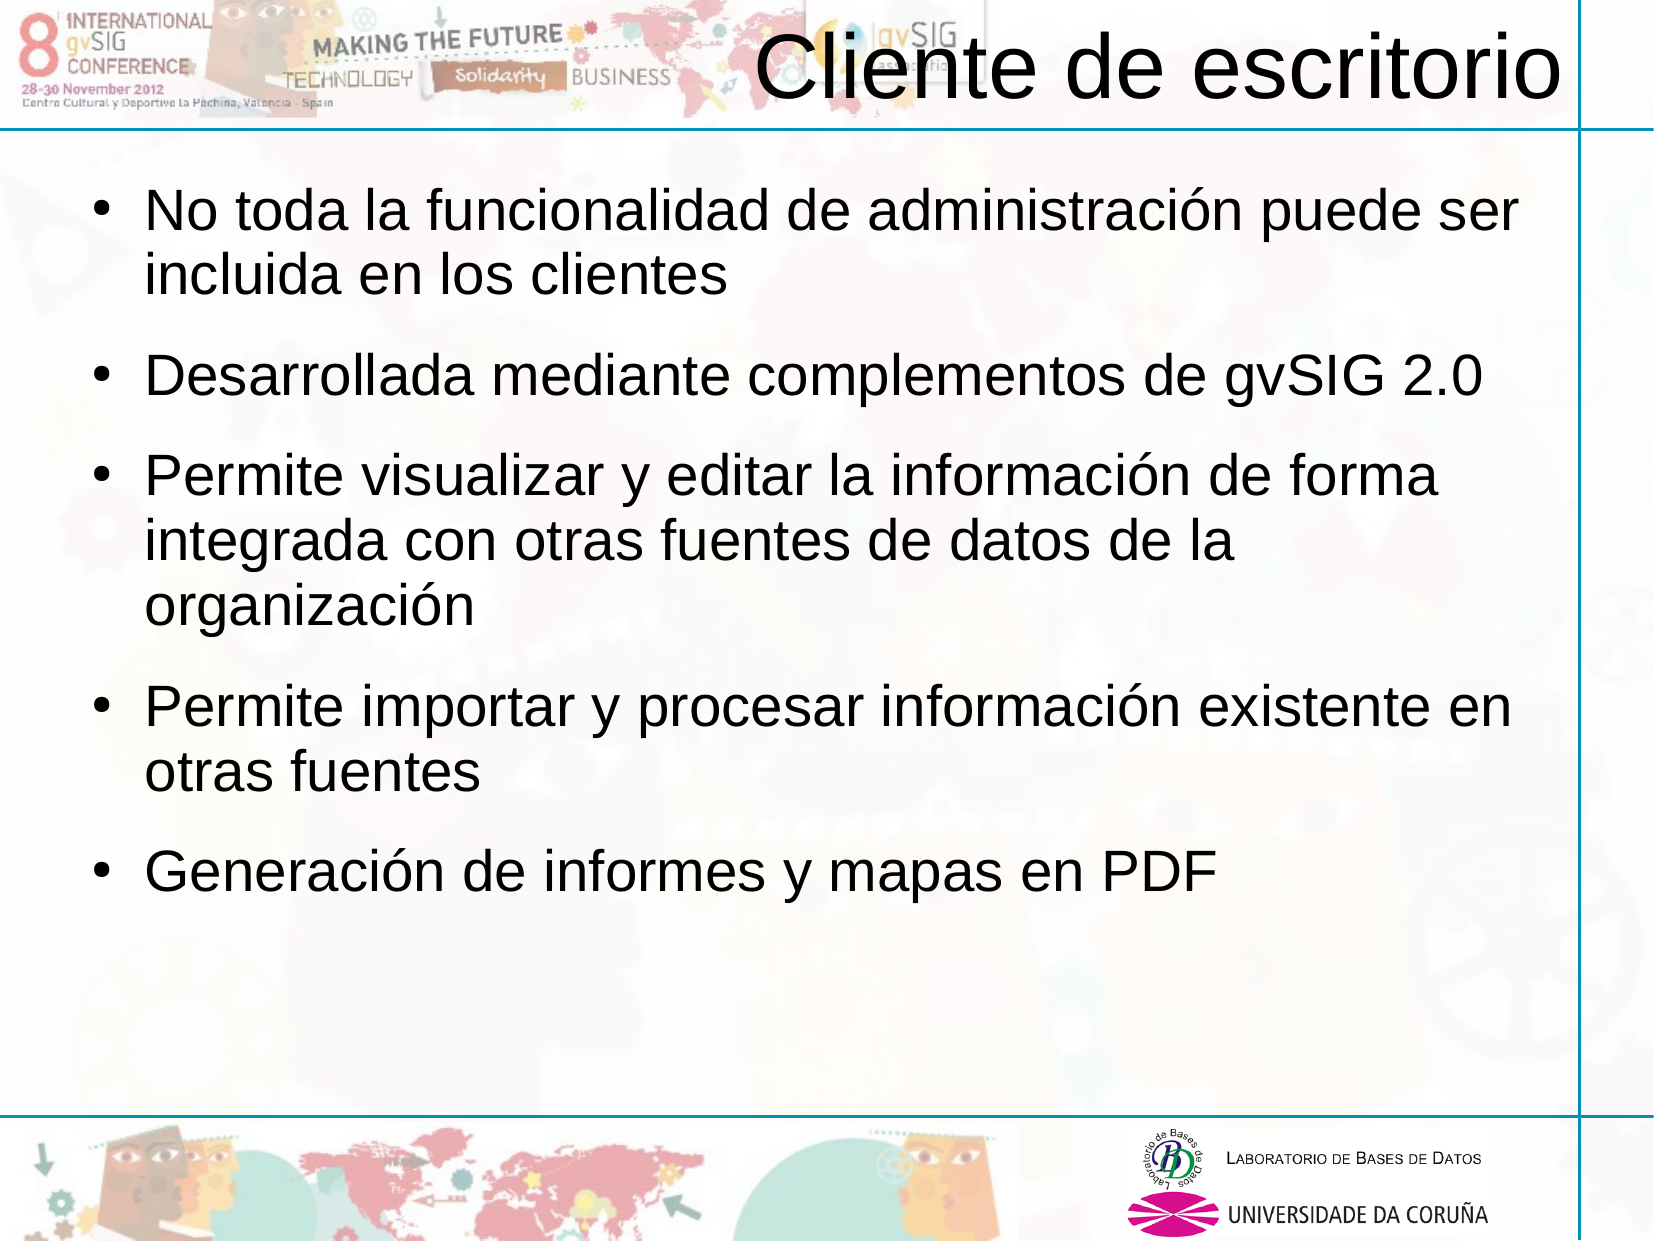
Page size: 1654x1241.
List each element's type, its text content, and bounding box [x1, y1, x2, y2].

title Cliente de escritorio [76, 14, 1565, 119]
list No toda la funcionalidad de administración puede ser incluida en los clientes Desarrollada mediante complementos de gvSIG 2.0 Permite visualizar y editar la información de forma integrada con otras fuentes de datos de la organización Permite importar y procesar información existente en otras fuentes Generación de informes y mapas en PDF [73, 177, 1571, 1078]
picture [1126, 1127, 1492, 1238]
